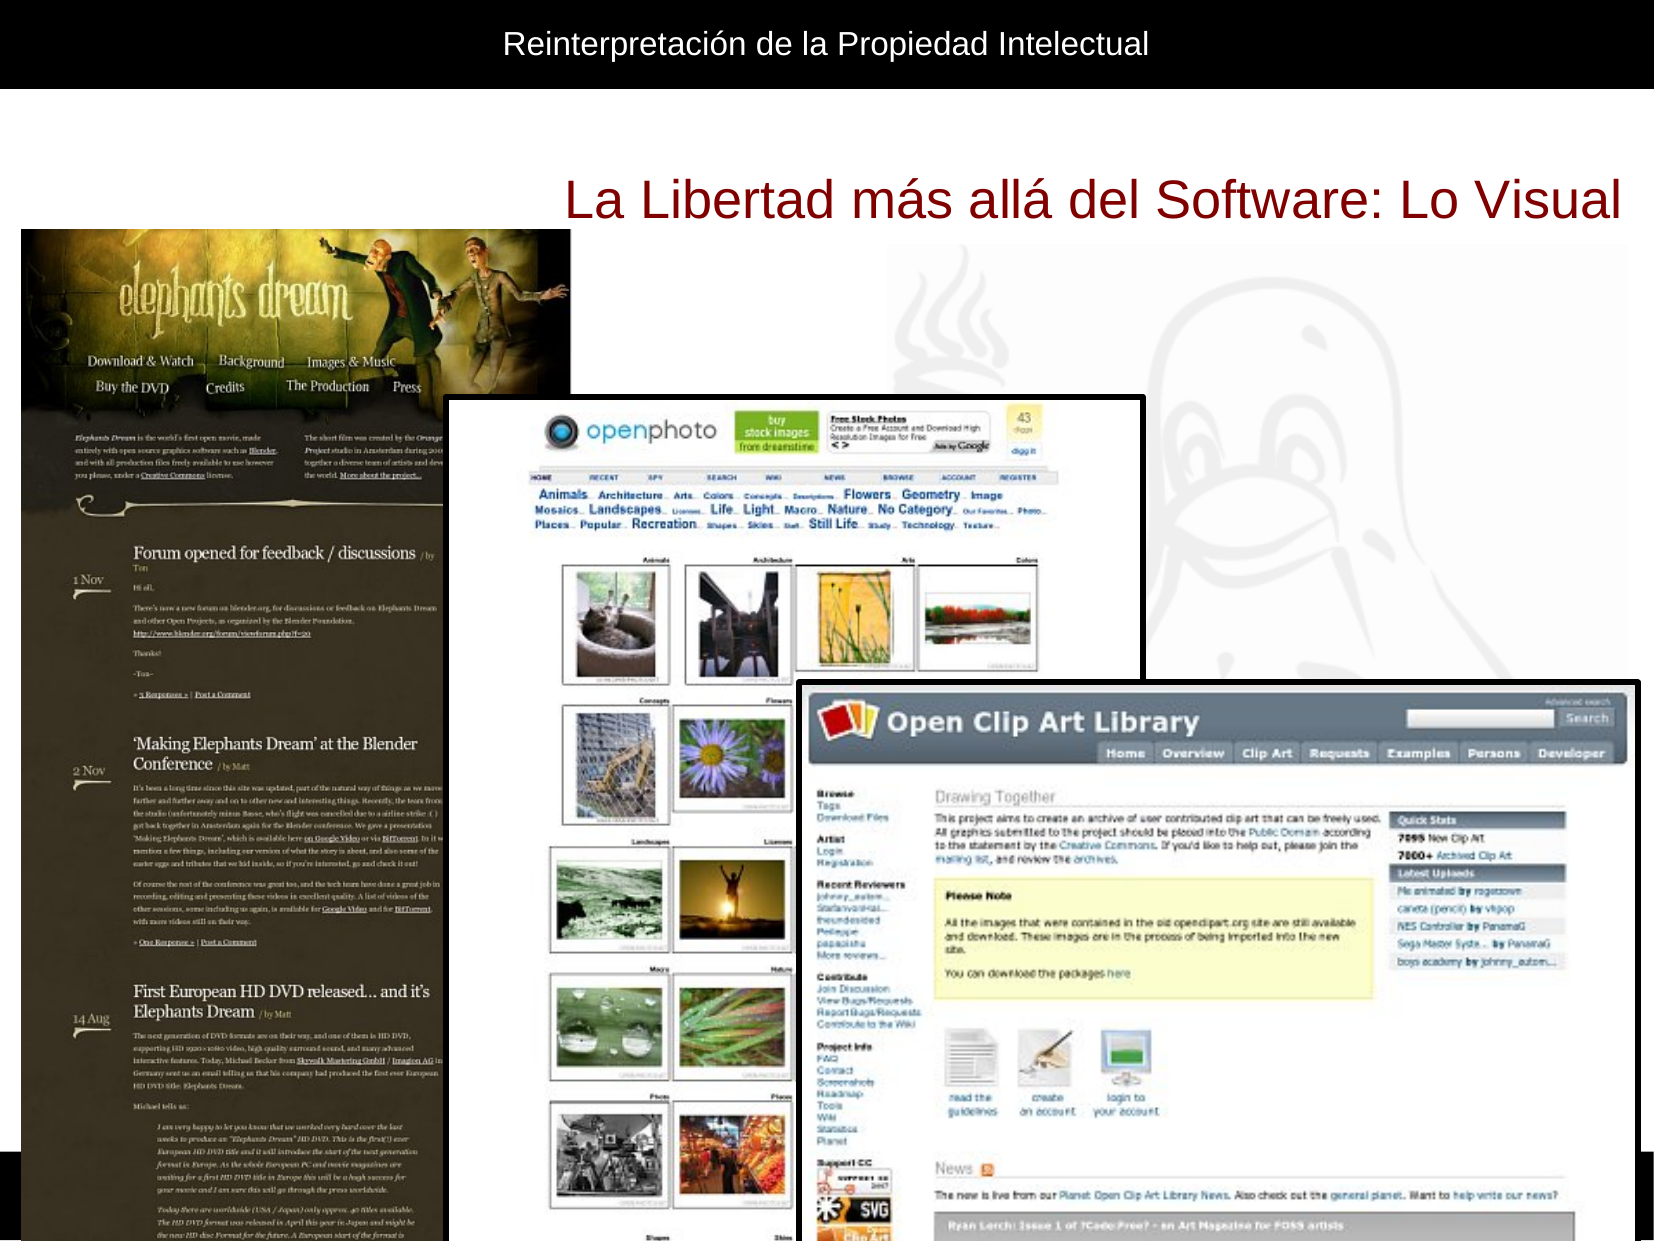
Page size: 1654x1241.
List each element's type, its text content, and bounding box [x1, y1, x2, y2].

title La Libertad más allá del Software: Lo Visual [147, 147, 1625, 252]
picture [887, 244, 1628, 679]
picture [21, 229, 572, 1241]
picture [448, 399, 1140, 1241]
picture [801, 685, 1636, 1241]
